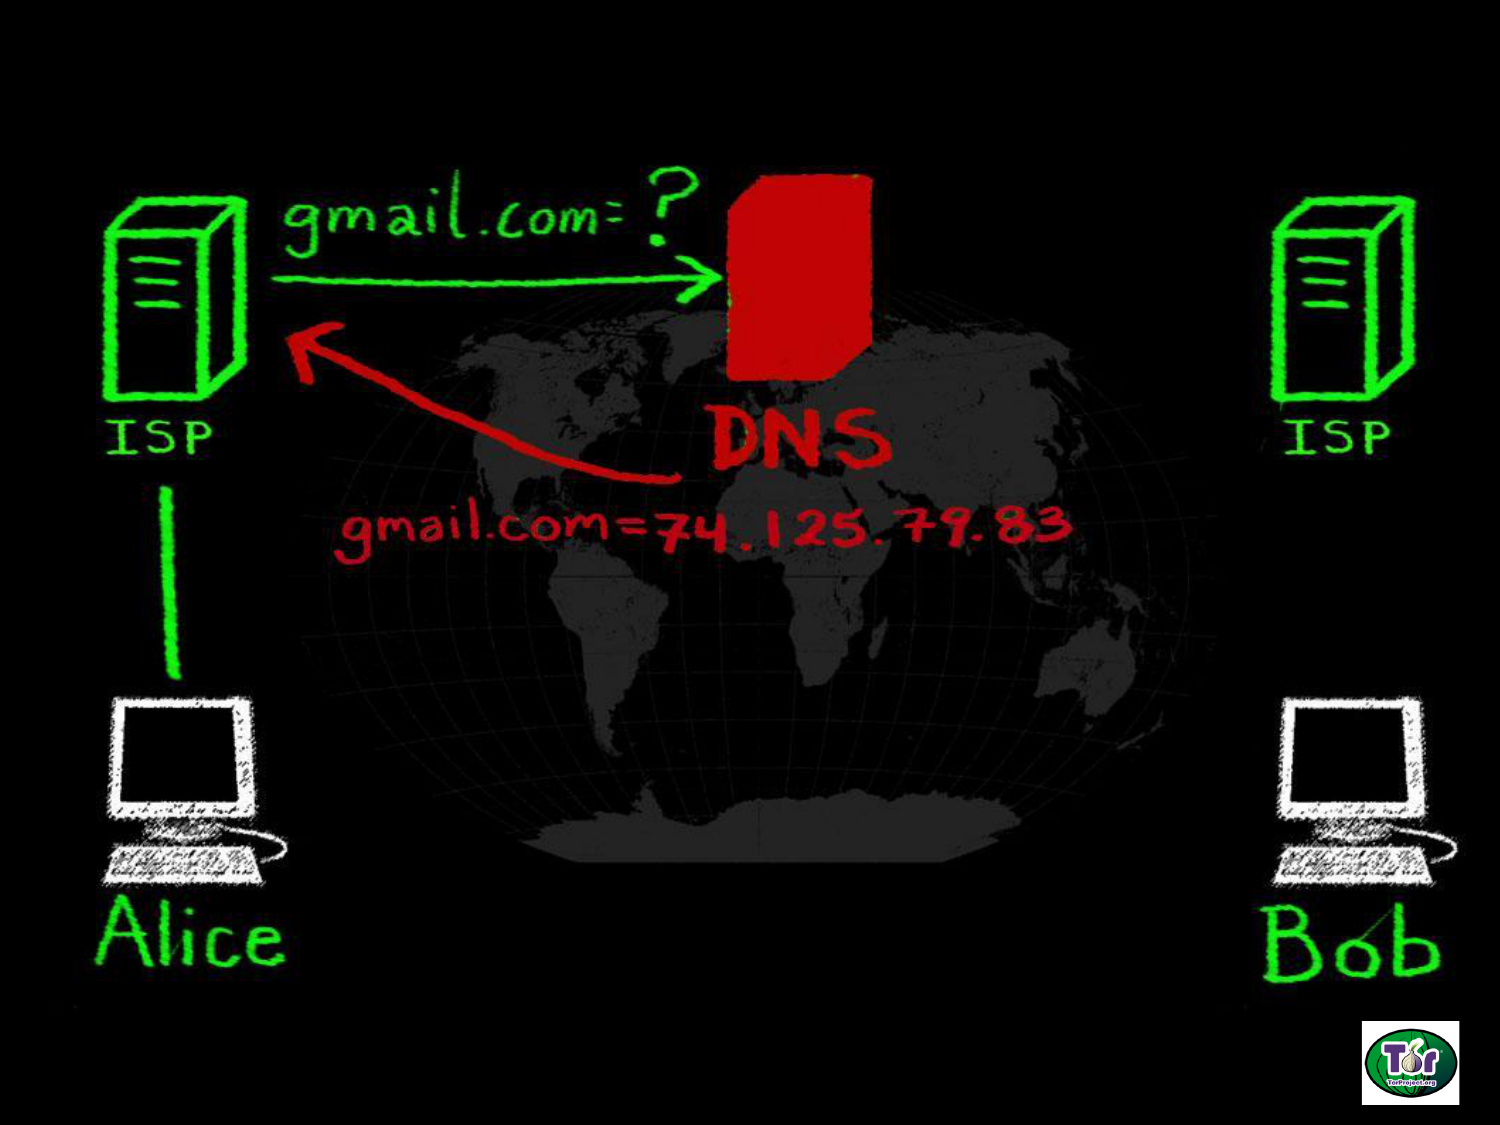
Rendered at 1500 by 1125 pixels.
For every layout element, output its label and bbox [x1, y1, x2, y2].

text_box [51, 144, 1467, 1011]
picture [1361, 1021, 1460, 1105]
